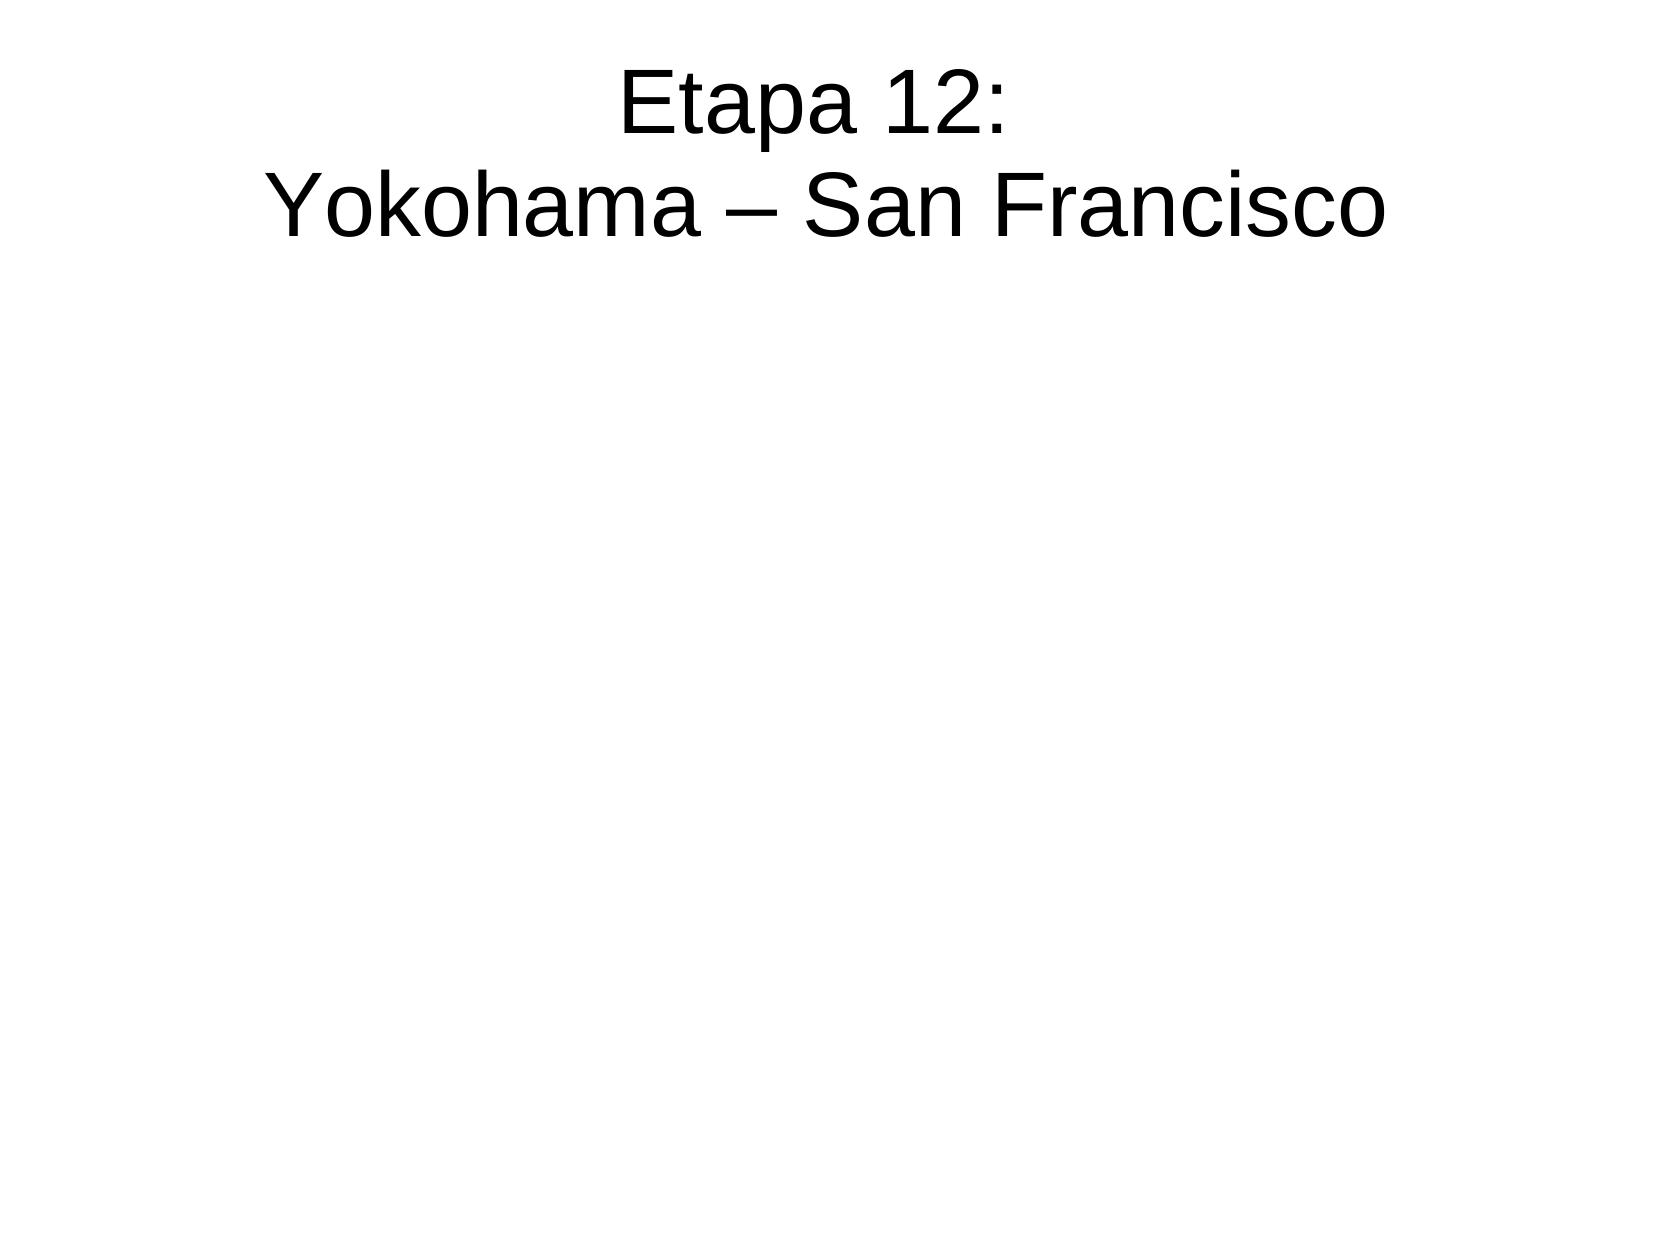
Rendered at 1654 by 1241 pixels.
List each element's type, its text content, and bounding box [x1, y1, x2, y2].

title Etapa 12: Yokohama – San Francisco [82, 49, 1571, 257]
